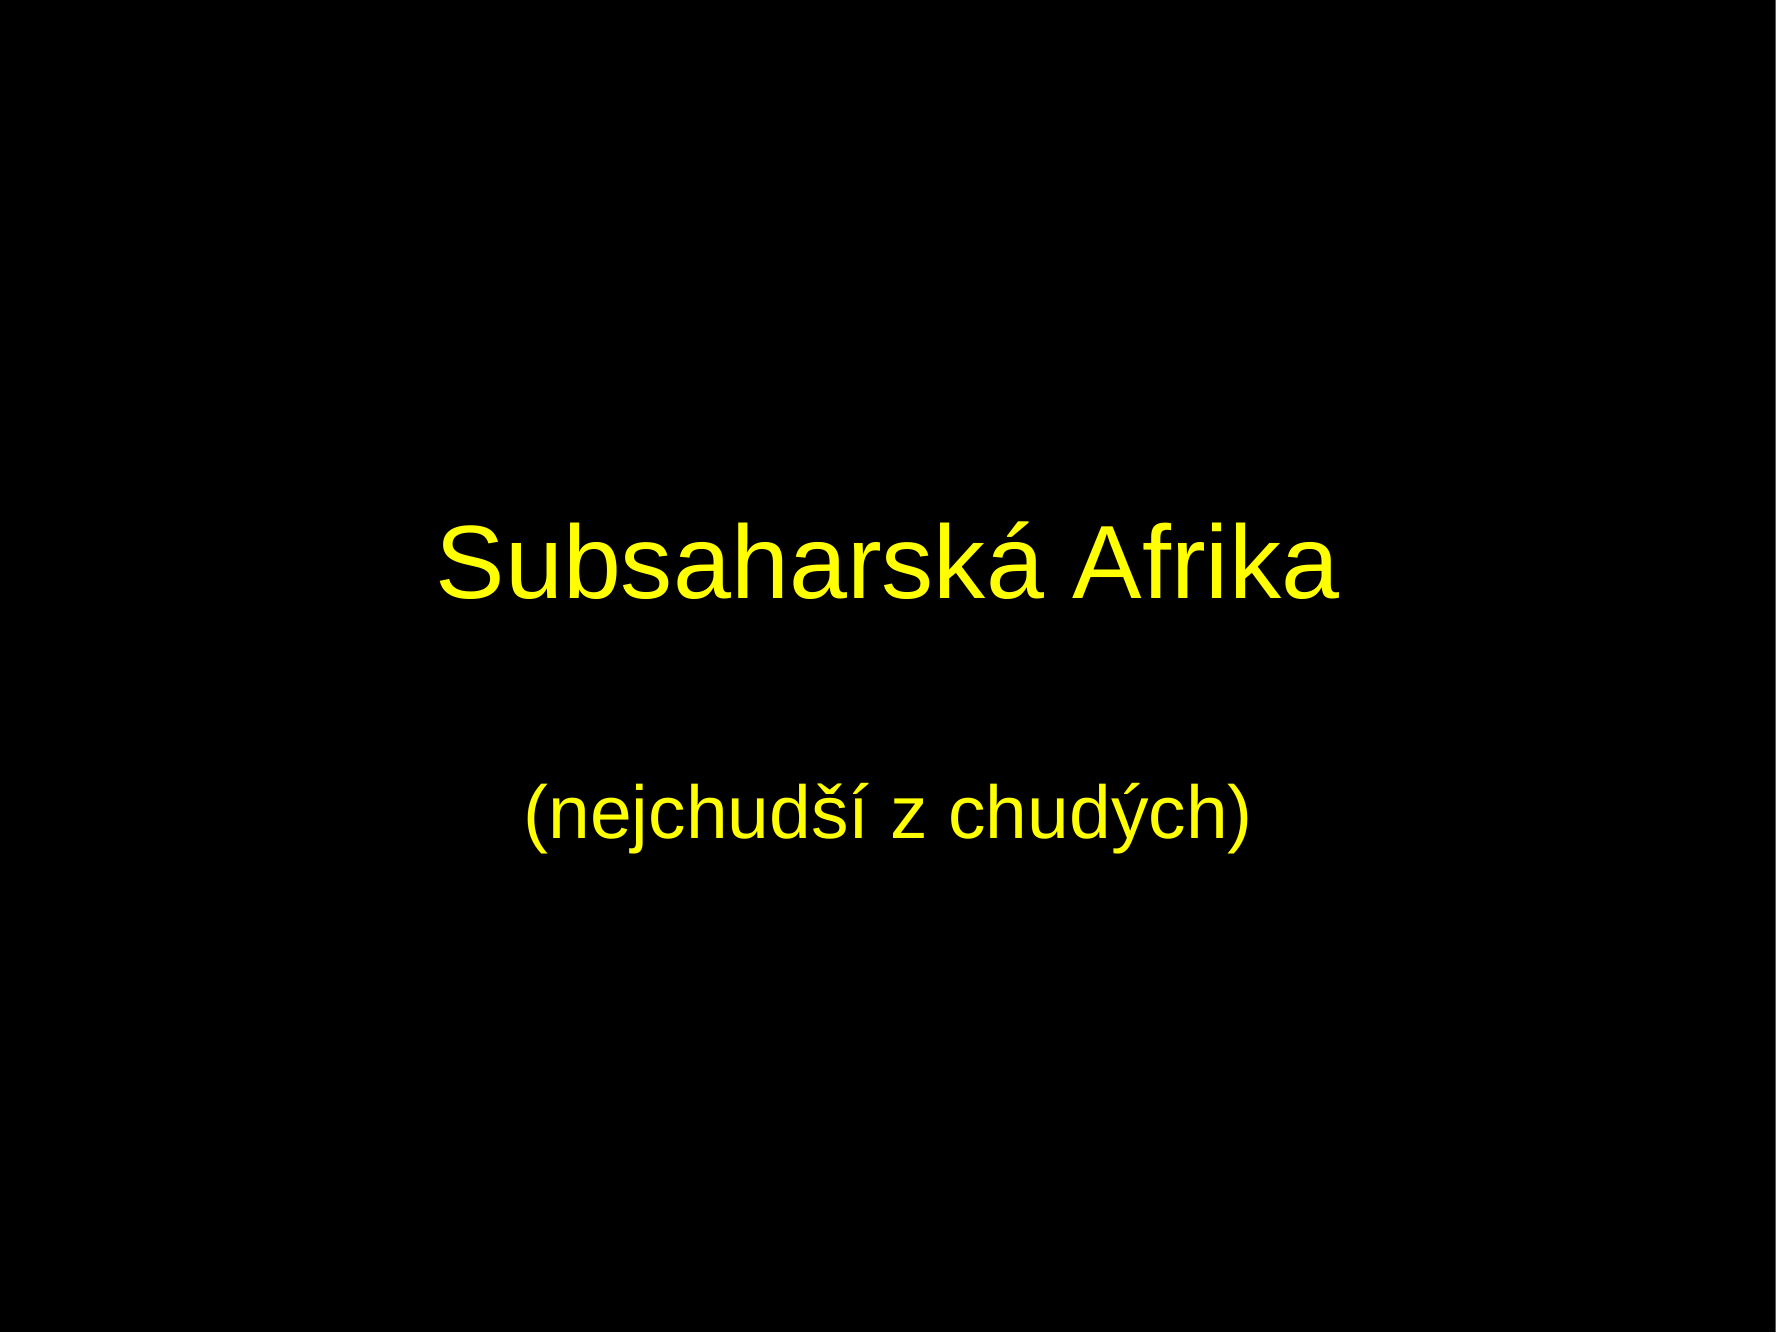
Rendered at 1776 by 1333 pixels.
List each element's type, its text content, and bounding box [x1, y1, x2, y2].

subtitle (nejchudší z chudých) [266, 754, 1510, 1096]
title Subsaharská Afrika [133, 413, 1643, 700]
